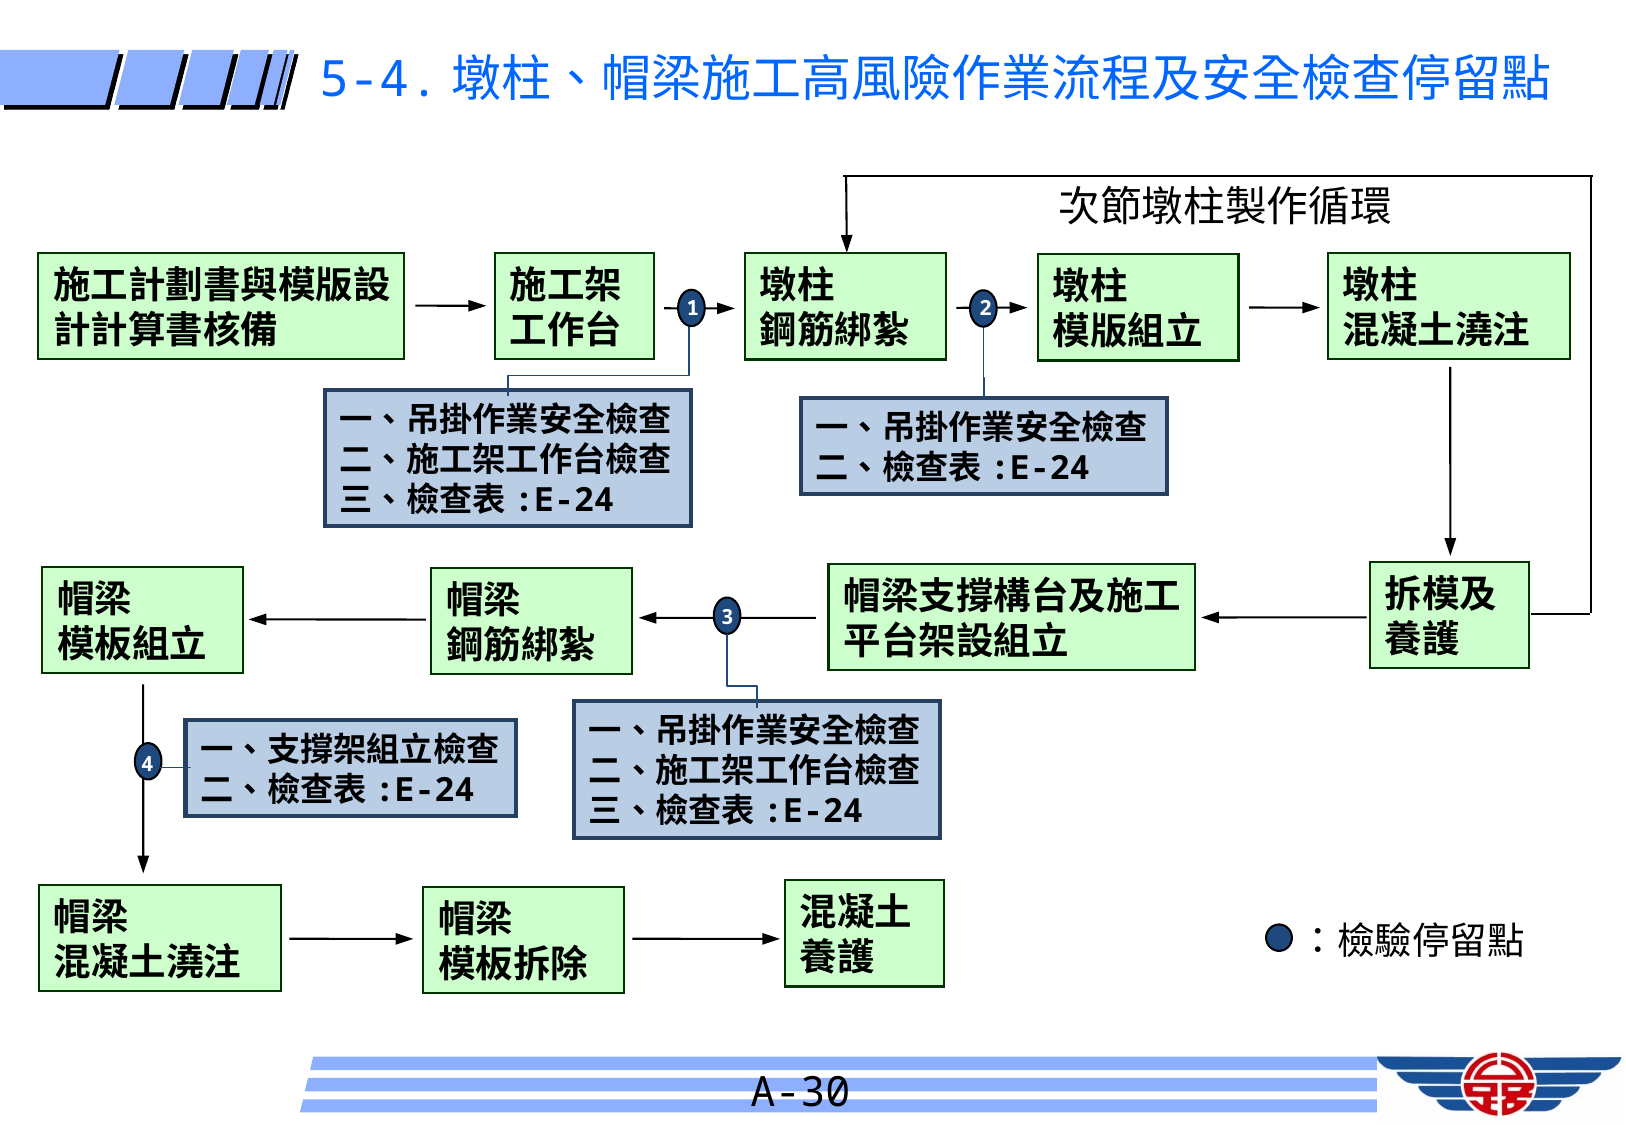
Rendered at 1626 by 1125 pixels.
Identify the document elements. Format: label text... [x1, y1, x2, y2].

text_box [680, 289, 703, 297]
text_box 墩柱 鋼筋綁紮 [744, 253, 946, 360]
text_box 帽梁支撐構台及施工平台架設組立 [828, 564, 1195, 671]
text_box 拆模及養護 [1369, 562, 1530, 669]
text_box 2 [964, 297, 999, 326]
text_box [136, 743, 160, 753]
text_box ：檢驗停留點 [1284, 909, 1554, 970]
text_box [1266, 924, 1284, 951]
text_box 一、吊掛作業安全檢查 二、施工架工作台檢查 三、檢查表:E-24 [573, 701, 941, 838]
text_box 一、支撐架組立檢查 二、檢查表:E-24 [185, 719, 517, 816]
text_box 一、吊掛作業安全檢查 二、檢查表:E-24 [800, 397, 1167, 494]
text_box 混凝土養護 [784, 880, 945, 987]
text_box [973, 290, 994, 297]
text_box 帽梁 模板組立 [42, 566, 243, 673]
text_box 5-4.墩柱、帽梁施工高風險作業流程及安全檢查停留點 [304, 50, 1603, 113]
text_box 墩柱 模版組立 [1037, 254, 1239, 361]
text_box 施工計劃書與模版設計計算書核備 [38, 252, 405, 359]
text_box 一、吊掛作業安全檢查 二、施工架工作台檢查 三、檢查表:E-24 [324, 389, 692, 527]
text_box 施工架工作台 [494, 252, 655, 359]
text_box [715, 597, 739, 607]
text_box 1 [671, 297, 707, 326]
text_box 帽梁 模板拆除 [423, 886, 625, 993]
text_box 帽梁 鋼筋綁紮 [431, 567, 633, 674]
text_box 4 [126, 753, 161, 782]
text_box 次節墩柱製作循環 [1043, 172, 1416, 239]
text_box 帽梁 混凝土澆注 [38, 885, 281, 992]
text_box 墩柱 混凝土澆注 [1327, 252, 1570, 360]
text_box 3 [706, 607, 741, 635]
